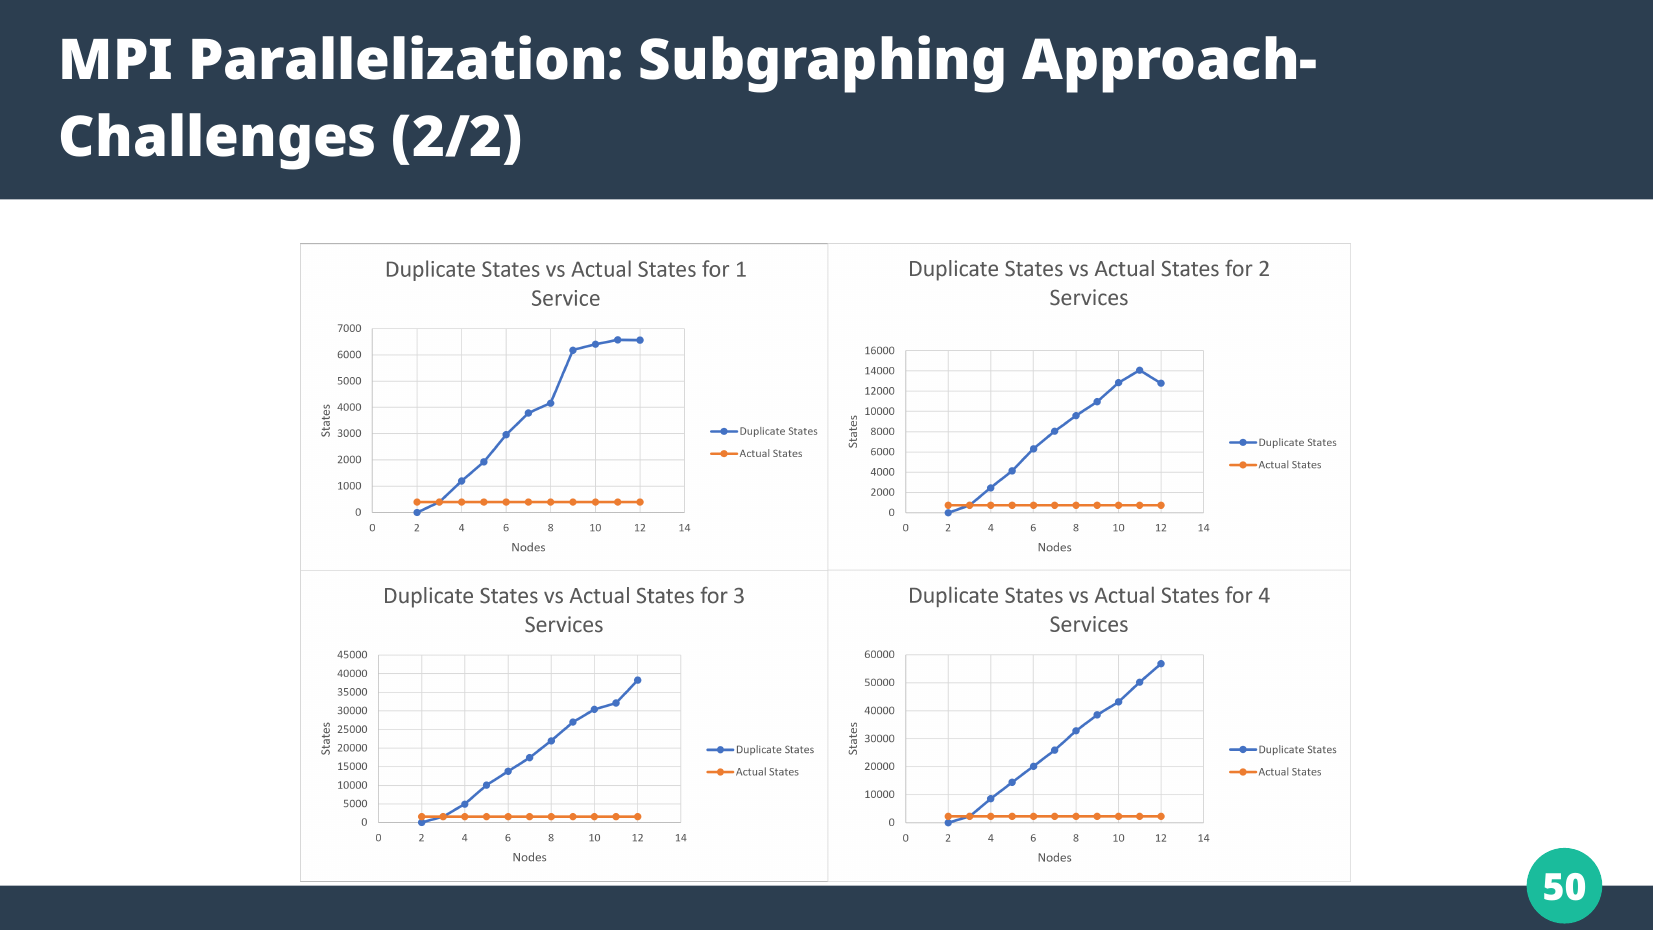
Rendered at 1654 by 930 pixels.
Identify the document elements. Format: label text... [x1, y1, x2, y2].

title MPI Parallelization: Subgraphing Approach- Challenges (2/2) [58, 36, 1594, 155]
picture [300, 243, 1351, 882]
